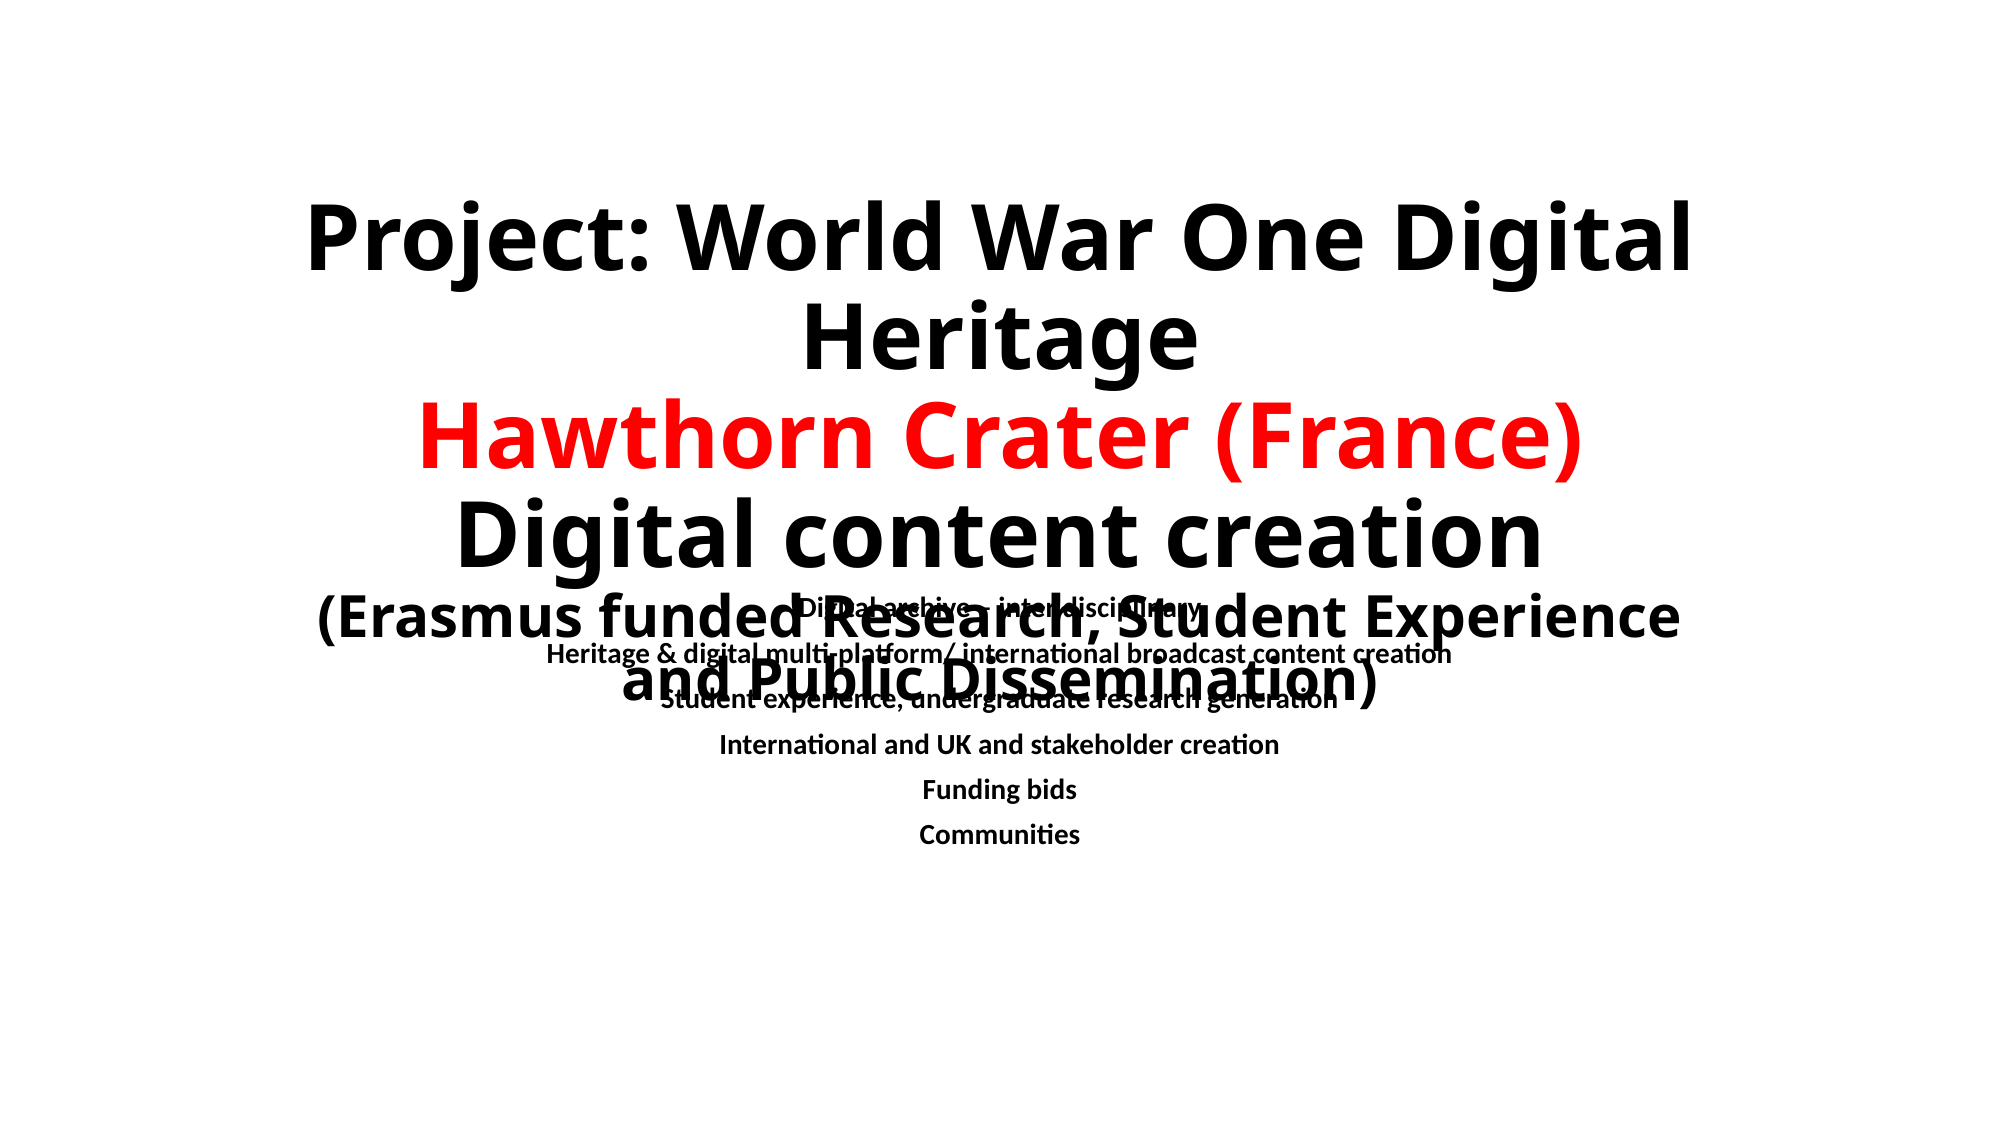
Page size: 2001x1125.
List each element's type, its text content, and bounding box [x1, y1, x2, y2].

subtitle Digital archive – inter disciplinary Heritage & digital multi-platform/ international broadcast content creation Student experience, undergraduate research generation International and UK and stakeholder creation Funding bids Communities [249, 590, 1750, 863]
title Project: World War One Digital Heritage Hawthorn Crater (France) Digital content creation (Erasmus funded Research, Student Experience and Public Dissemination) [249, 184, 1750, 576]
